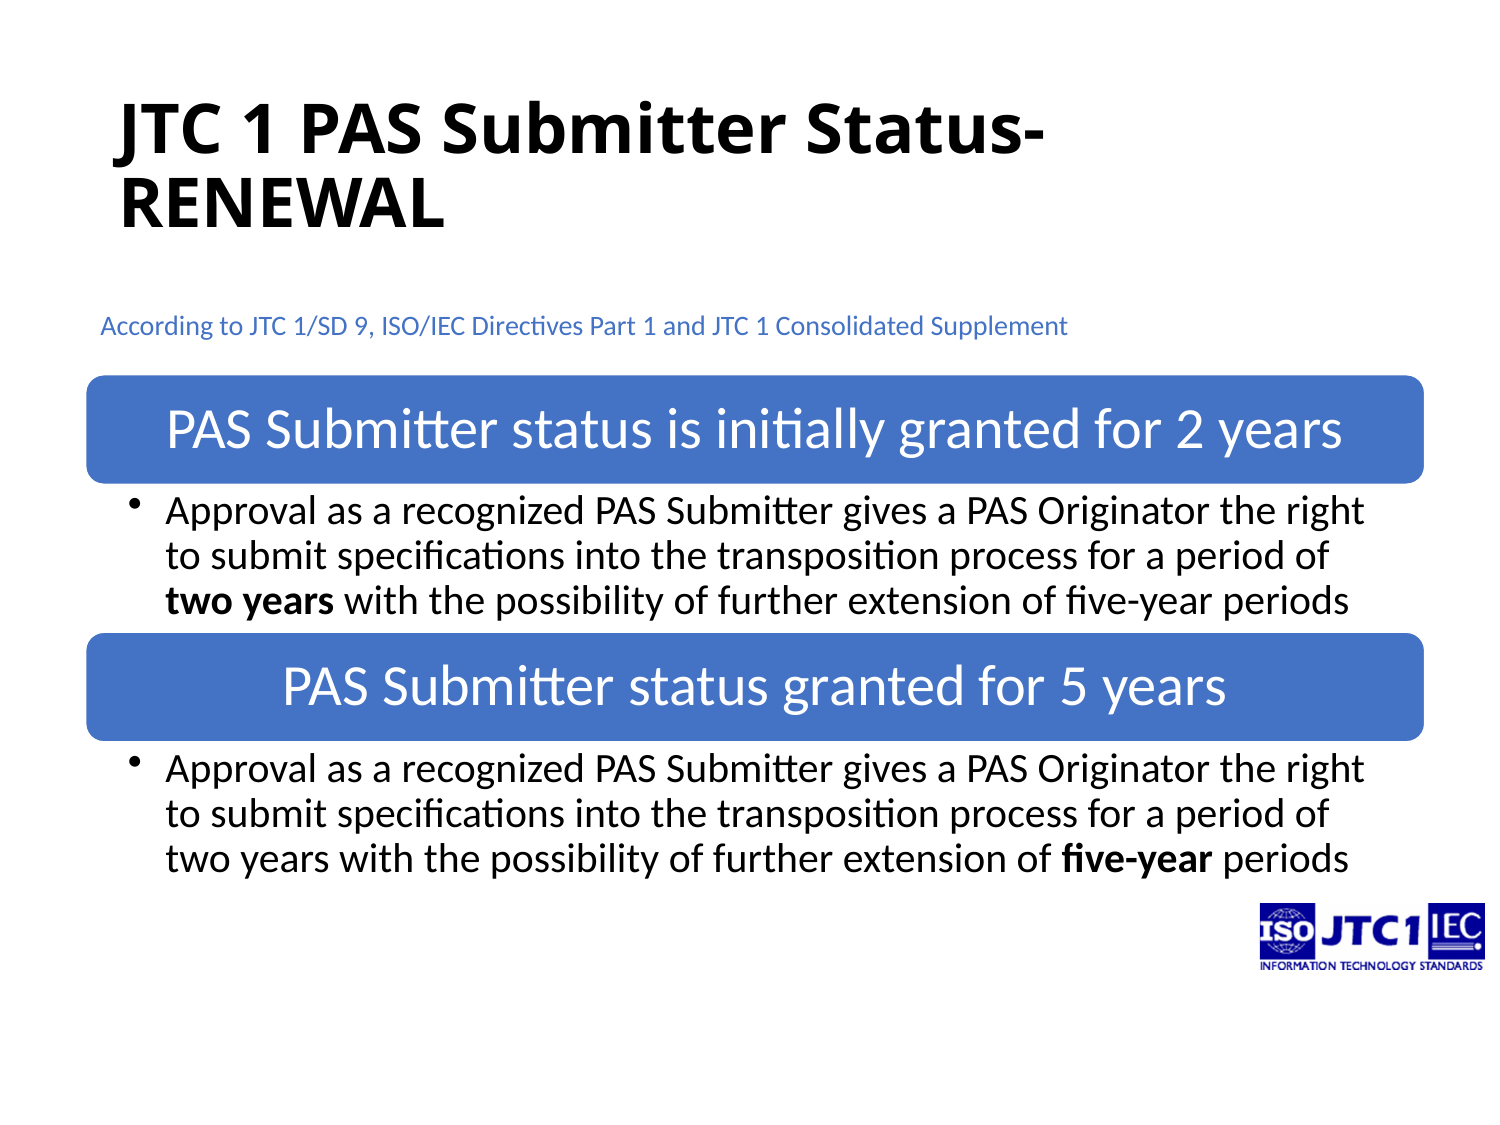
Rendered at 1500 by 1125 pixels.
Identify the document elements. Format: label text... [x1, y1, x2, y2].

list According to JTC 1/SD 9, ISO/IEC Directives Part 1 and JTC 1 Consolidated Supplement [85, 304, 1436, 338]
text_box PAS Submitter status granted for 5 years [85, 631, 1426, 742]
text_box Approval as a recognized PAS Submitter gives a PAS Originator the right to submit specifications into the transposition process for a period of two years with the possibility of further extension of five-year periods [85, 742, 1425, 890]
text_box Approval as a recognized PAS Submitter gives a PAS Originator the right to submit specifications into the transposition process for a period of two years with the possibility of further extension of five-year periods [85, 484, 1425, 632]
text_box PAS Submitter status is initially granted for 2 years [85, 374, 1426, 484]
text_box [1259, 903, 1485, 971]
title JTC 1 PAS Submitter Status- RENEWAL [103, 59, 1397, 278]
